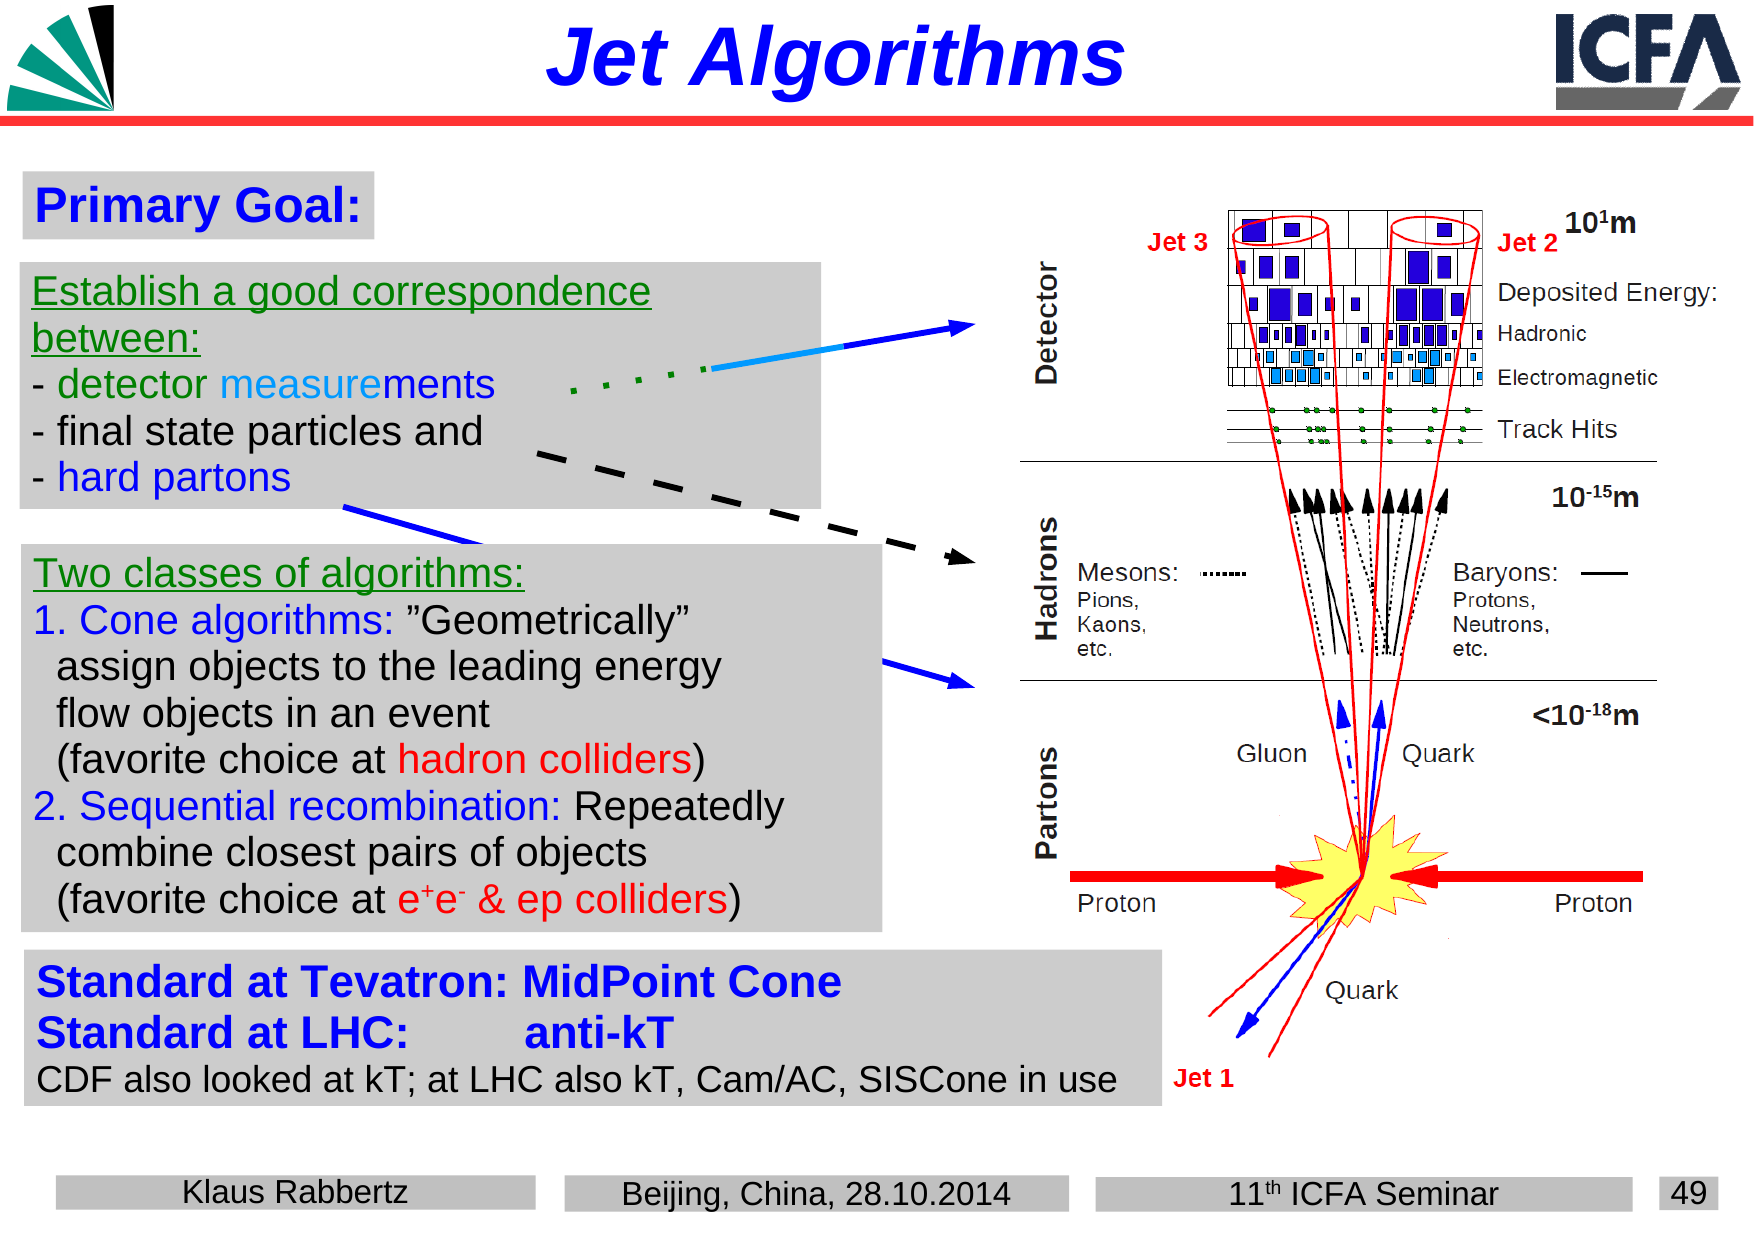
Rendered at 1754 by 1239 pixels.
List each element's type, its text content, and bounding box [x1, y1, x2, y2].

text_box Standard at Tevatron: MidPoint Cone Standard at LHC: anti-kT CDF also looked at kT; at LHC also kT, Cam/AC, SISCone in use [24, 949, 1154, 1106]
text_box Two classes of algorithms: 1. Cone algorithms: ”Geometrically” assign objects to the leading energy flow objects in an event (favorite choice at hadron colliders) 2. Sequential recombination: Repeatedly combine closest pairs of objects (favorite choice at e+e- & ep colliders) [21, 544, 883, 933]
title Jet Algorithms [129, 0, 1545, 114]
picture [1556, 14, 1741, 110]
text_box Establish a good correspondence between: - detector measurements - final state particles and - hard partons [19, 262, 822, 509]
text_box Primary Goal: [22, 171, 375, 240]
picture [7, 5, 114, 112]
picture [1020, 197, 1719, 1098]
